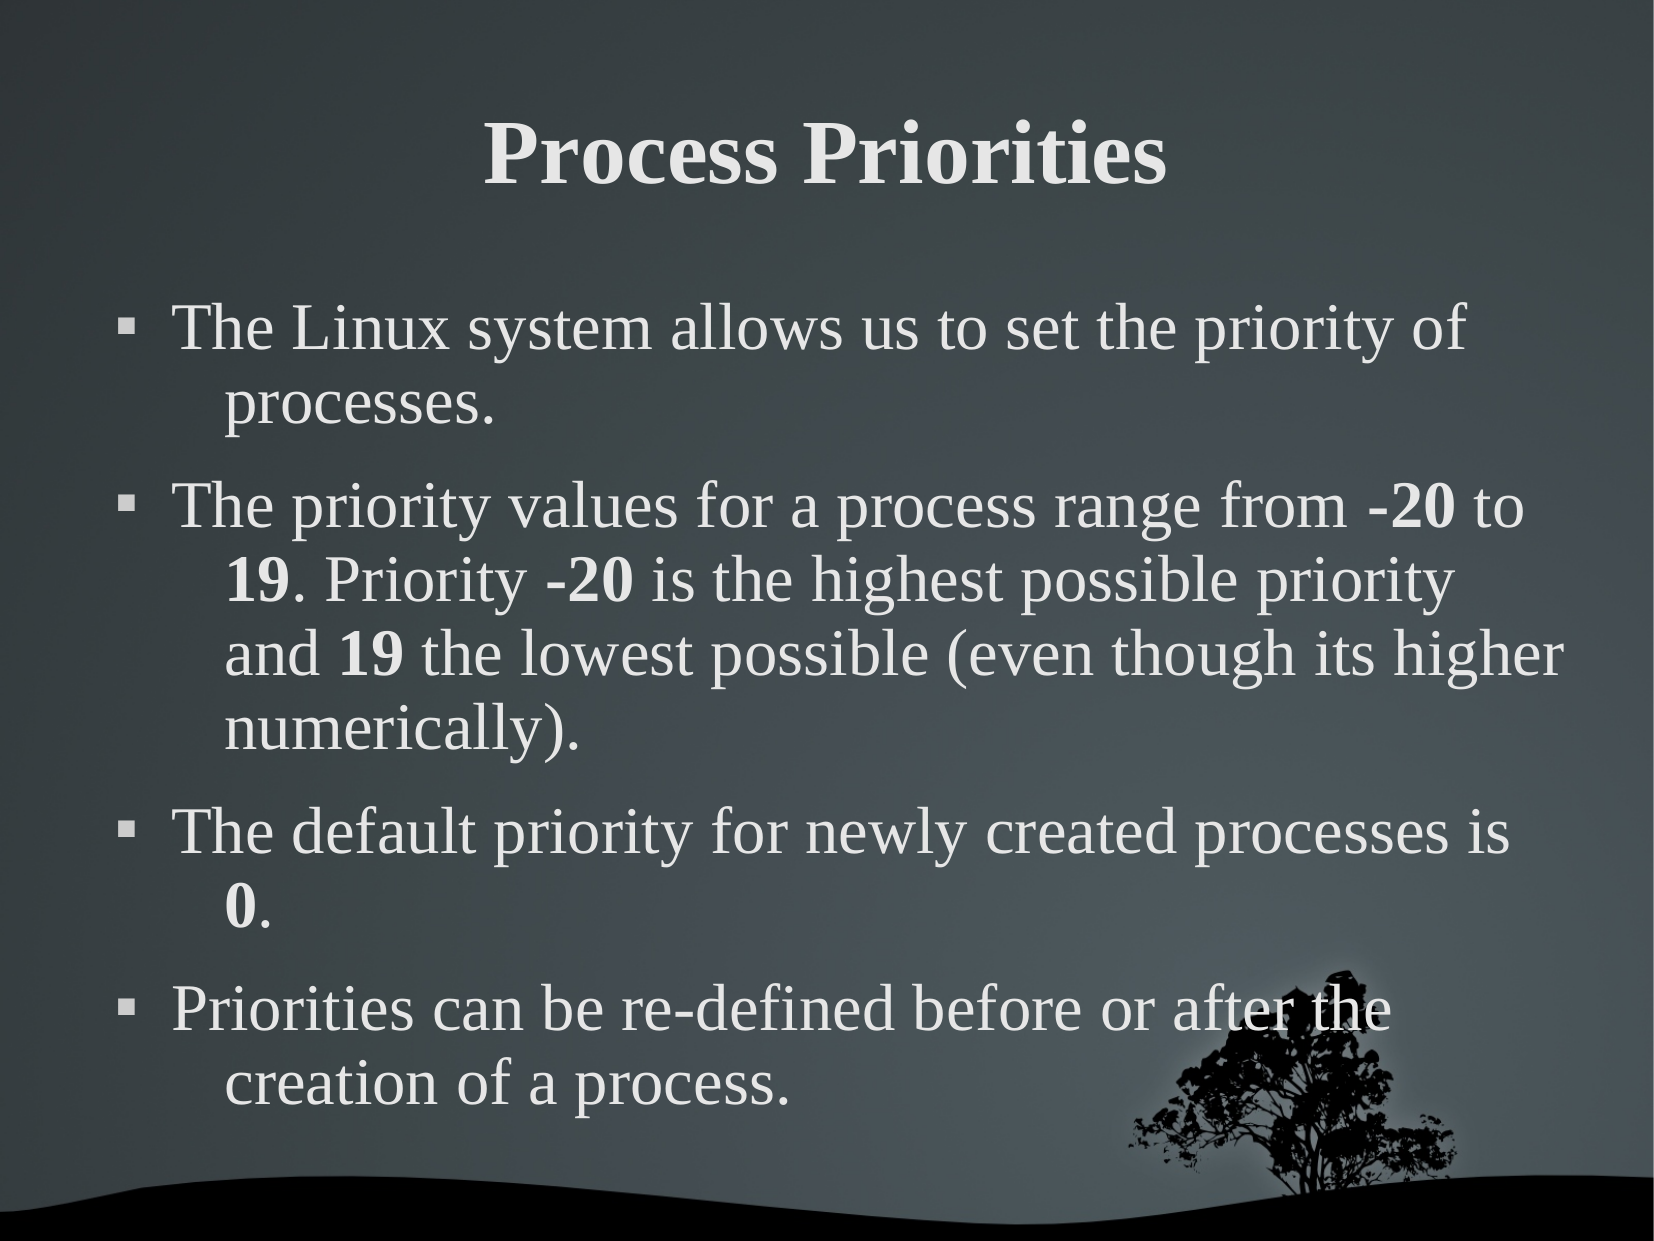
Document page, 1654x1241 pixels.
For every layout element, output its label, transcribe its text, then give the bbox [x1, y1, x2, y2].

title Process Priorities [82, 33, 1571, 273]
list The Linux system allows us to set the priority of processes. The priority values for a process range from -20 to 19. Priority -20 is the highest possible priority and 19 the lowest possible (even though its higher numerically). The default priority for newly created processes is 0. Priorities can be re-defined before or after the creation of a process. [82, 290, 1571, 1207]
picture [0, 0, 1654, 1241]
